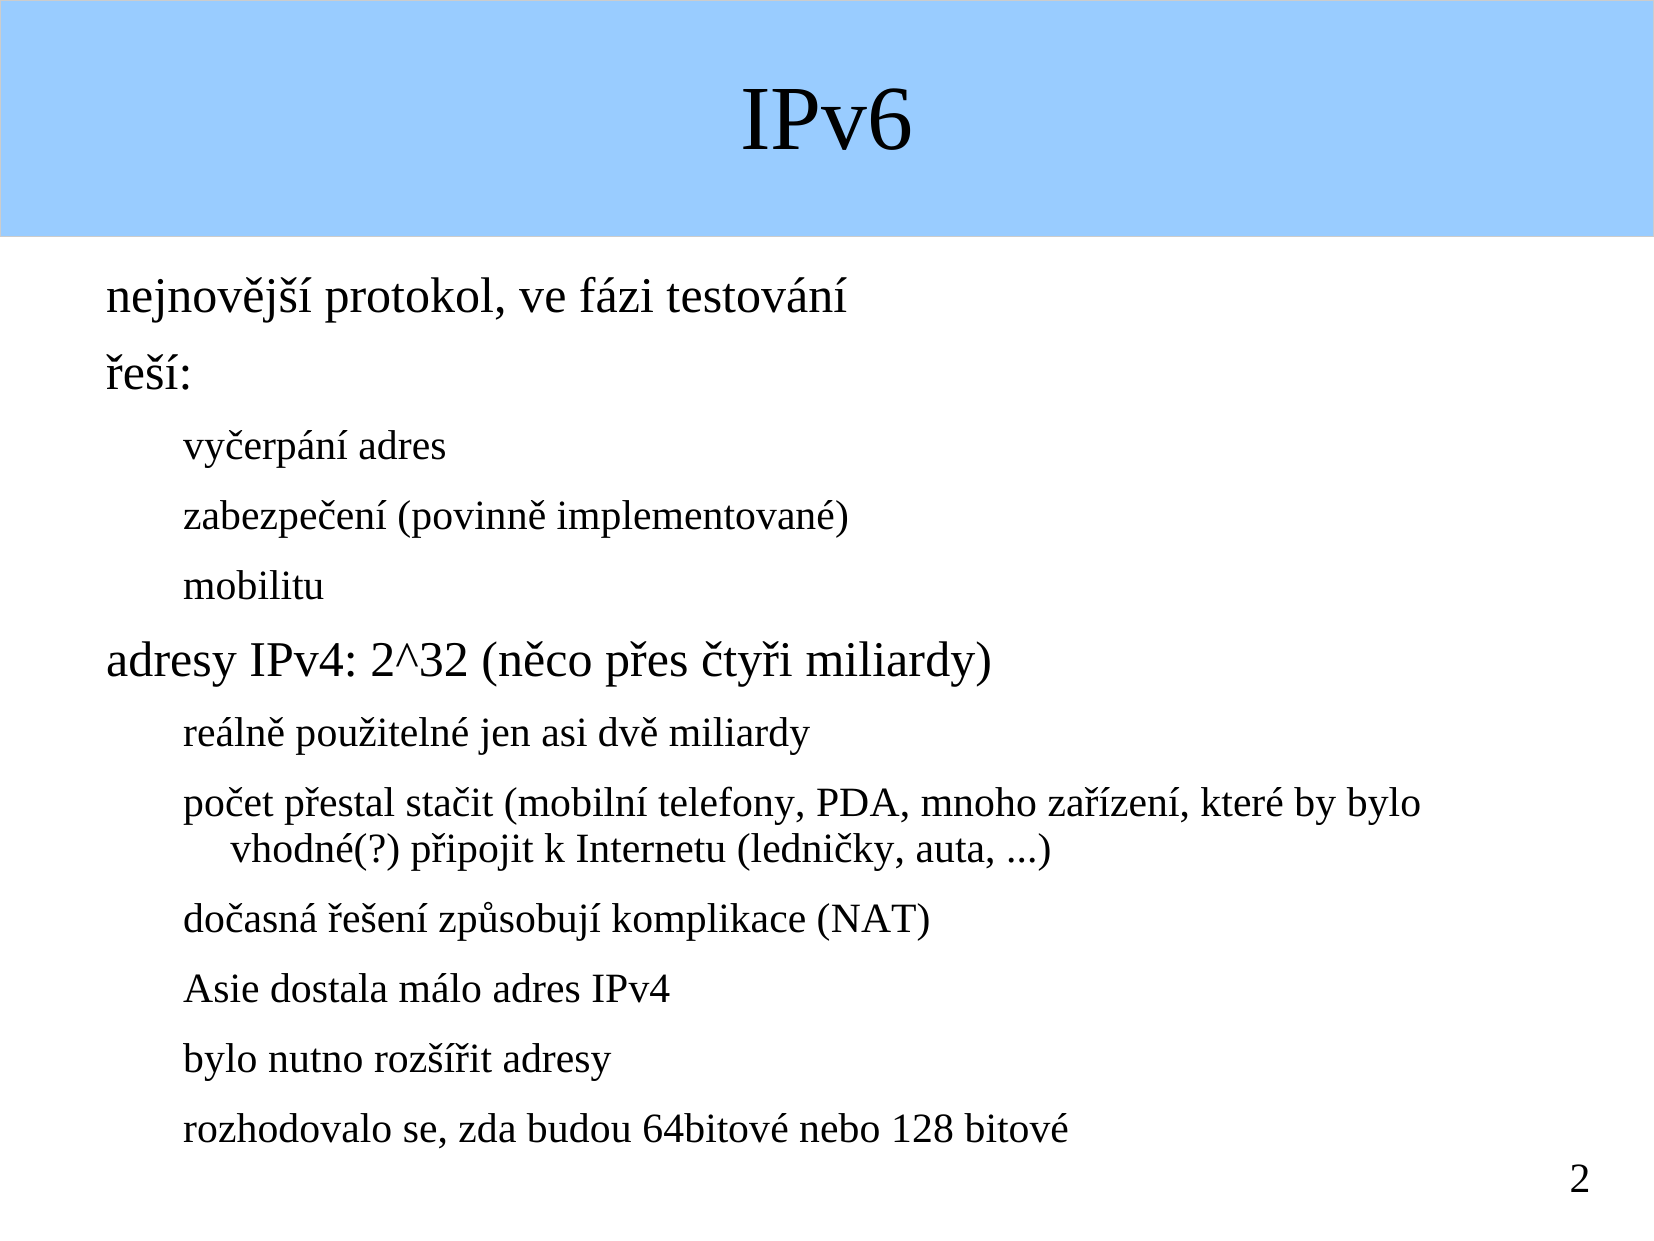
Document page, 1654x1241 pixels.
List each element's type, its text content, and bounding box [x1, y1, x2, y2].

title IPv6 [0, 0, 1654, 237]
list nejnovější protokol, ve fázi testování řeší: vyčerpání adres zabezpečení (povinně implementované) mobilitu adresy IPv4: 2^32 (něco přes čtyři miliardy) reálně použitelné jen asi dvě miliardy počet přestal stačit (mobilní telefony, PDA, mnoho zařízení, které by bylo vhodné(?) připojit k Internetu (ledničky, auta, ...) dočasná řešení způsobují komplikace (NAT) Asie dostala málo adres IPv4 bylo nutno rozšířit adresy rozhodovalo se, zda budou 64bitové nebo 128 bitové [88, 268, 1565, 1152]
